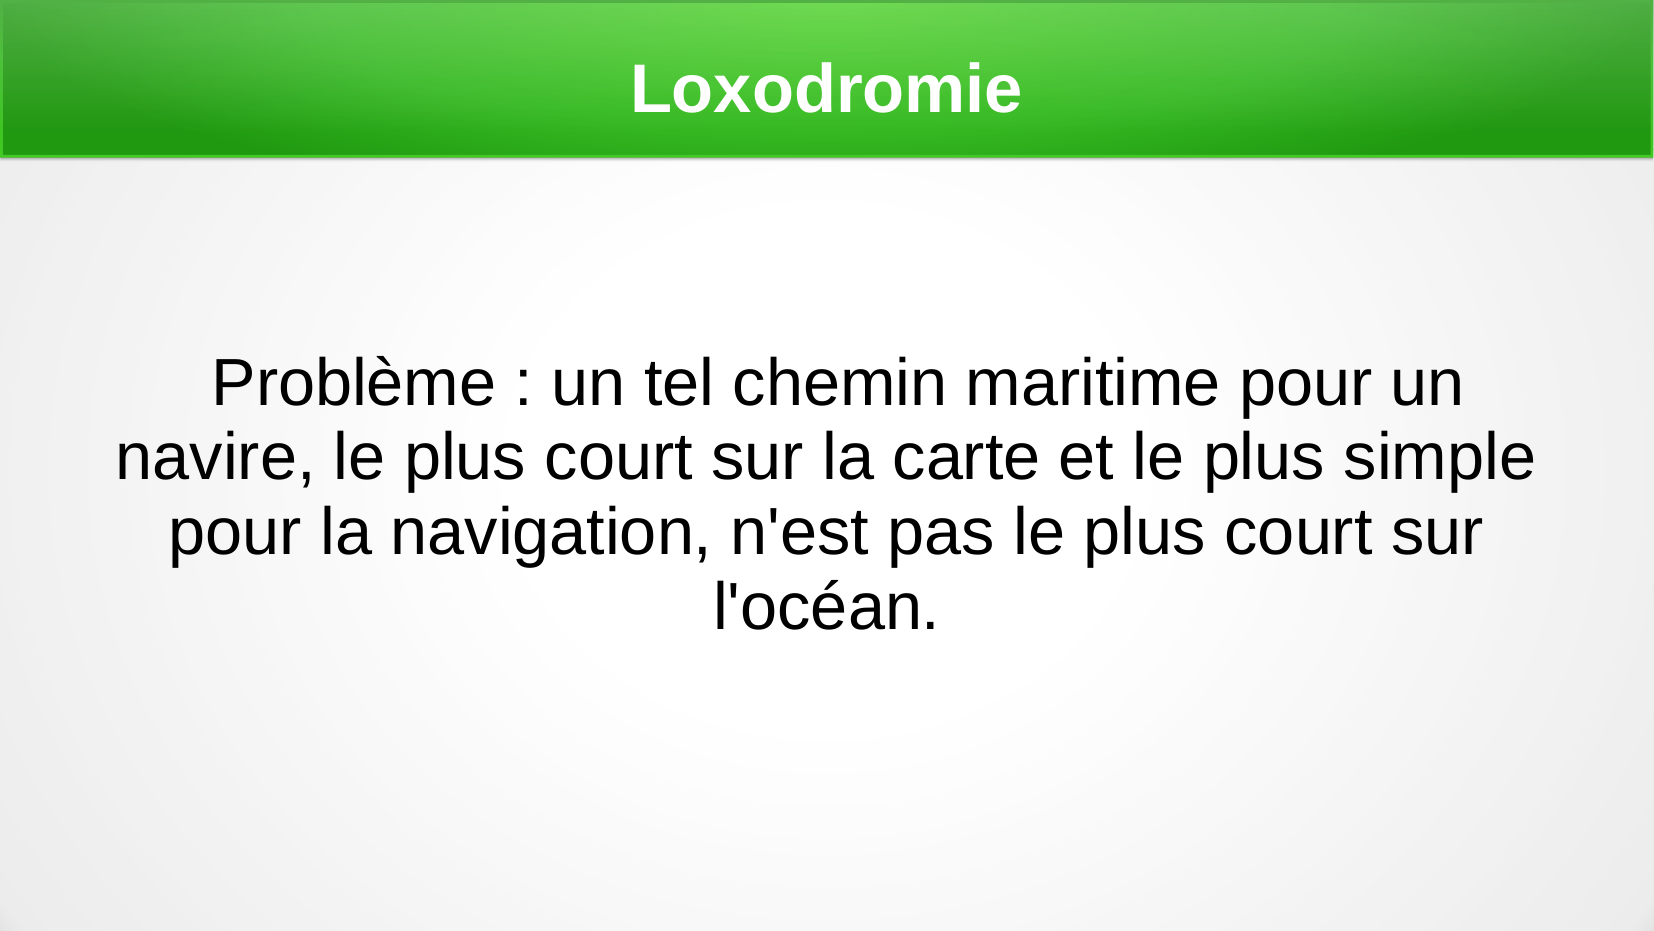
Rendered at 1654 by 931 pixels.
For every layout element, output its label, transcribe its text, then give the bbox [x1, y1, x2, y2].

title Loxodromie [82, 35, 1571, 142]
subtitle Problème : un tel chemin maritime pour un navire, le plus court sur la carte et le plus simple pour la navigation, n'est pas le plus court sur l'océan. [82, 224, 1571, 764]
